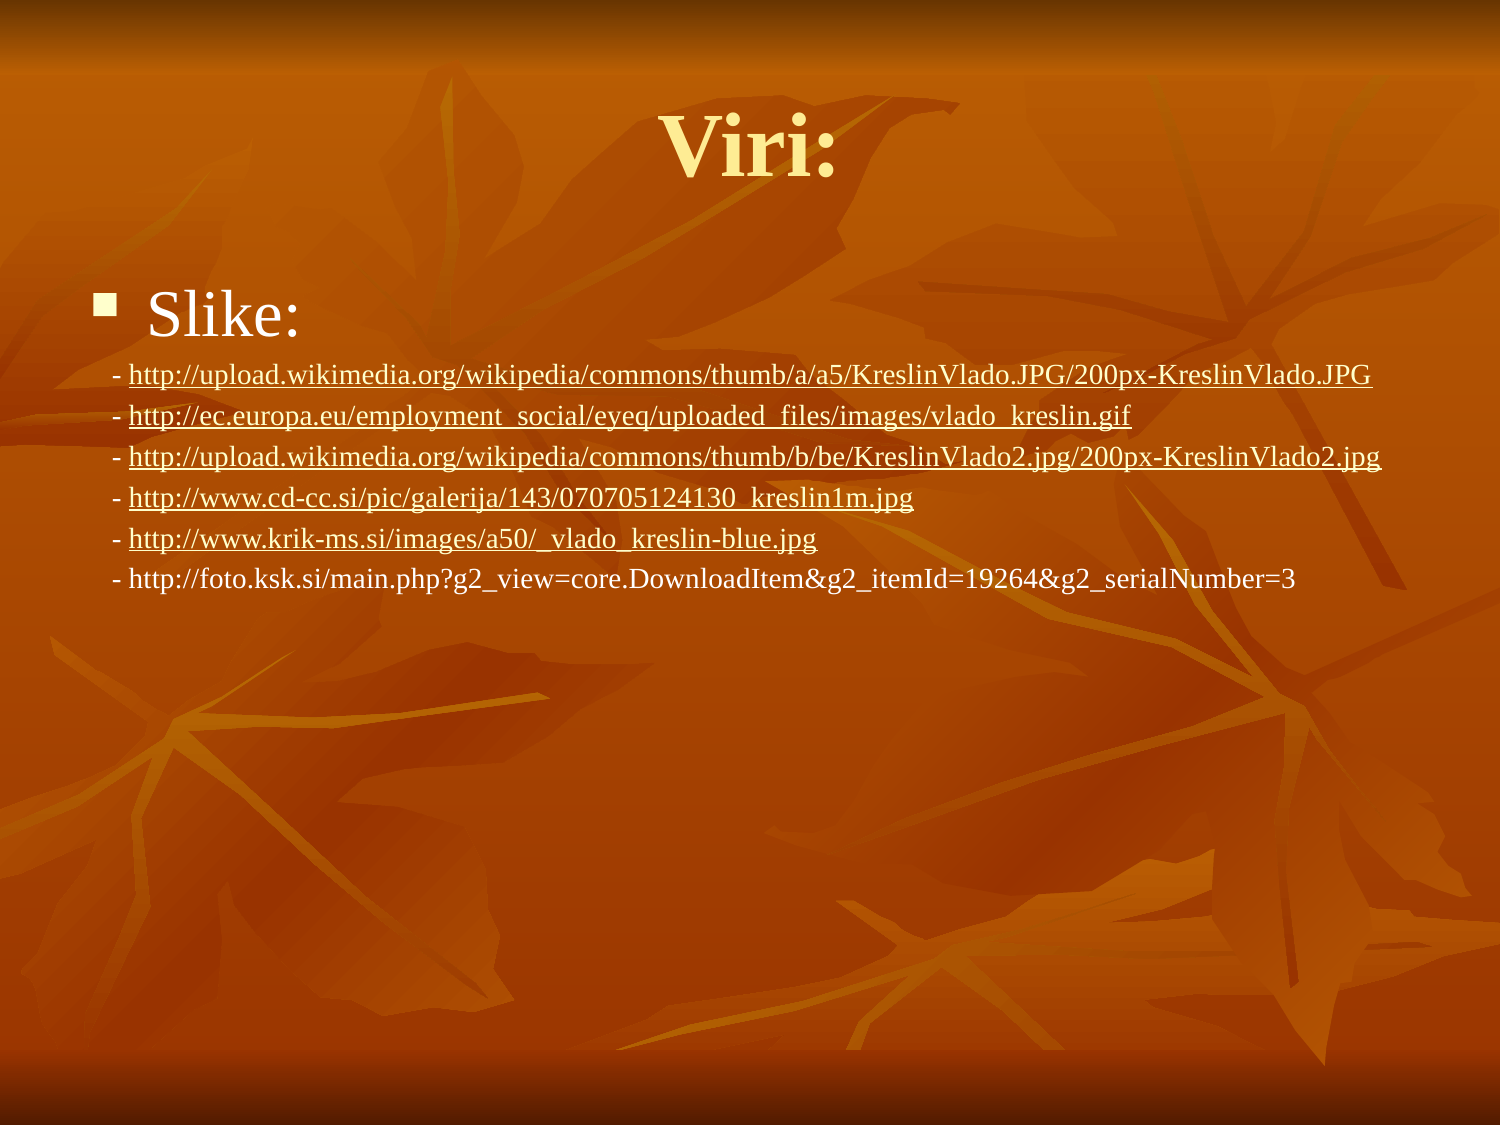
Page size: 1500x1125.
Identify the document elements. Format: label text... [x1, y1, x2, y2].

list Slike: - http://upload.wikimedia.org/wikipedia/commons/thumb/a/a5/KreslinVlado.JPG/200px-KreslinVlado.JPG - http://ec.europa.eu/employment_social/eyeq/uploaded_files/images/vlado_kreslin.gif - http://upload.wikimedia.org/wikipedia/commons/thumb/b/be/KreslinVlado2.jpg/200px-KreslinVlado2.jpg - http://www.cd-cc.si/pic/galerija/143/070705124130_kreslin1m.jpg - http://www.krik-ms.si/images/a50/_vlado_kreslin-blue.jpg - http://foto.ksk.si/main.php?g2_view=core.DownloadItem&g2_itemId=19264&g2_serialNumber=3 [75, 262, 1425, 1006]
title Viri: [75, 45, 1425, 234]
